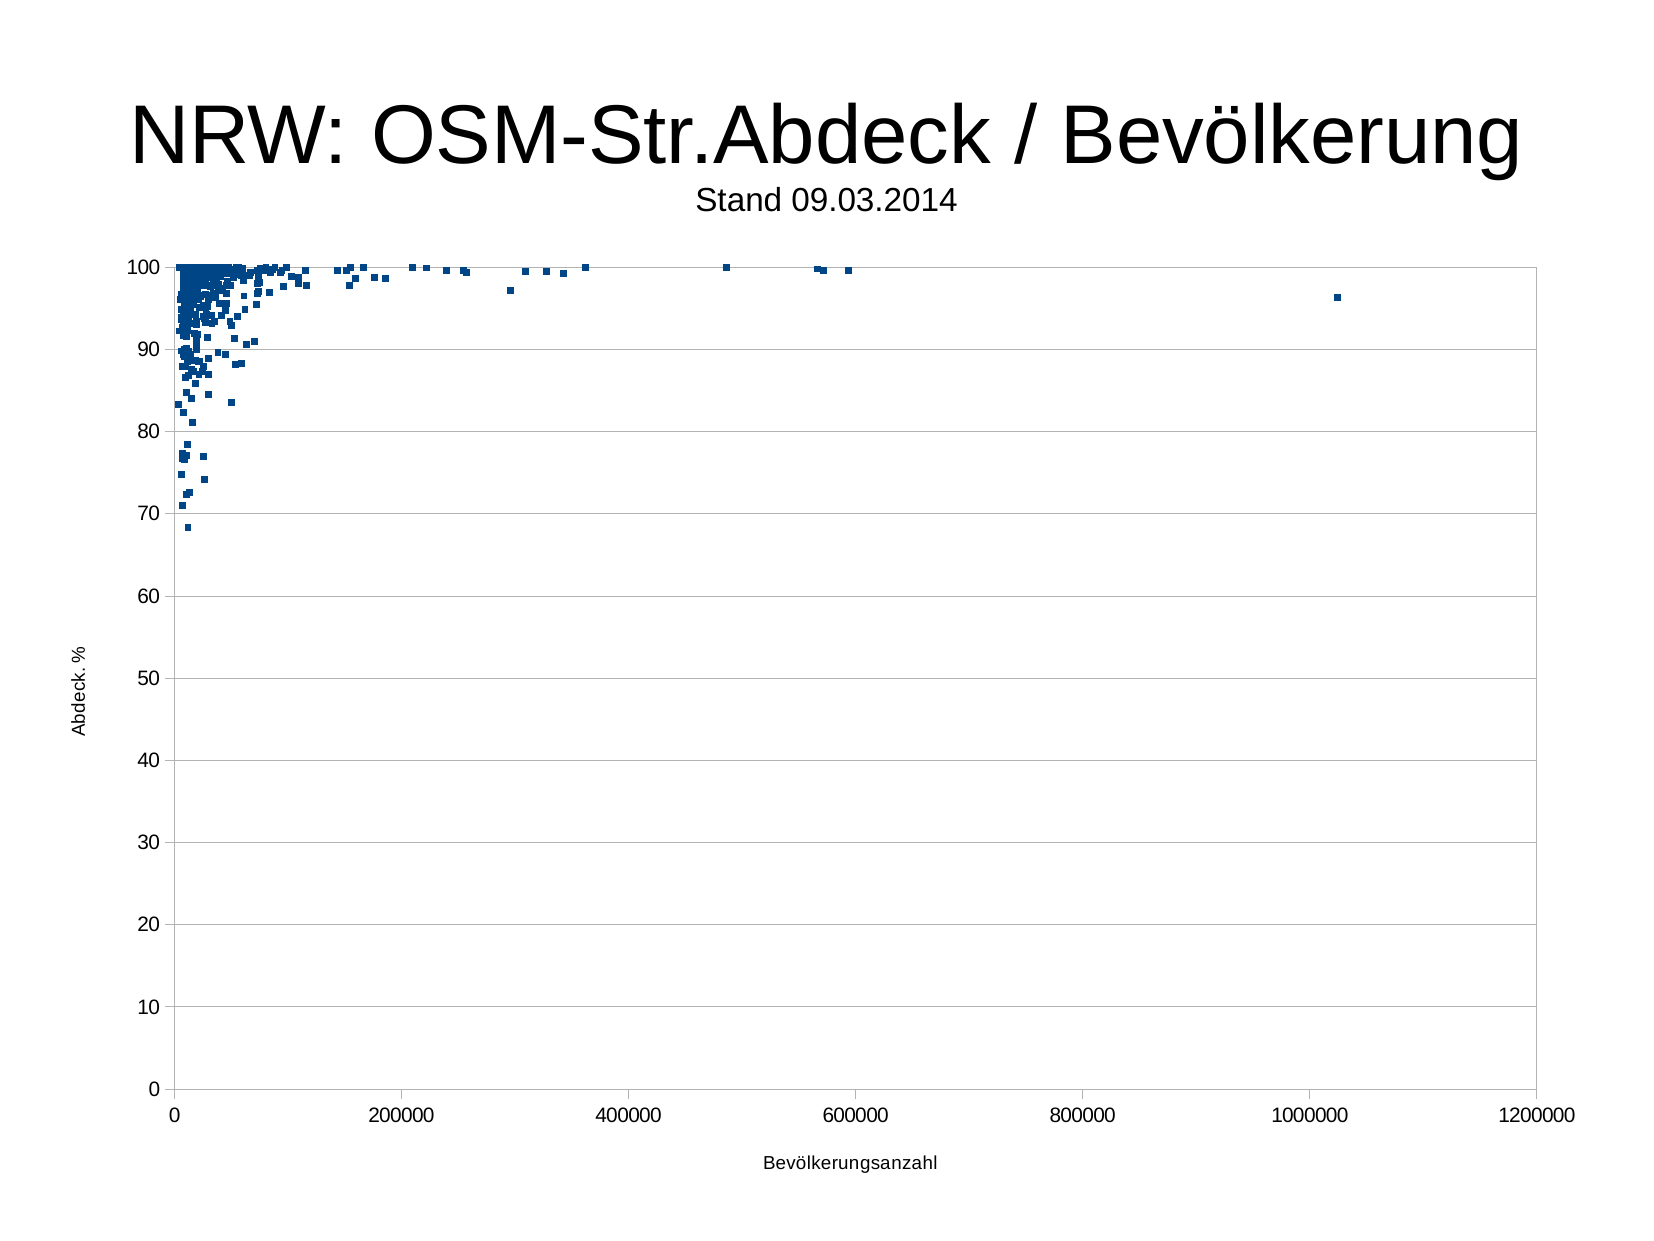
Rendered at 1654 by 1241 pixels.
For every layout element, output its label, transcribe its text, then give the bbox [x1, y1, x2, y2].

title NRW: OSM-Str.Abdeck / Bevölkerung Stand 09.03.2014 [82, 49, 1571, 236]
chart [35, 236, 1607, 1205]
